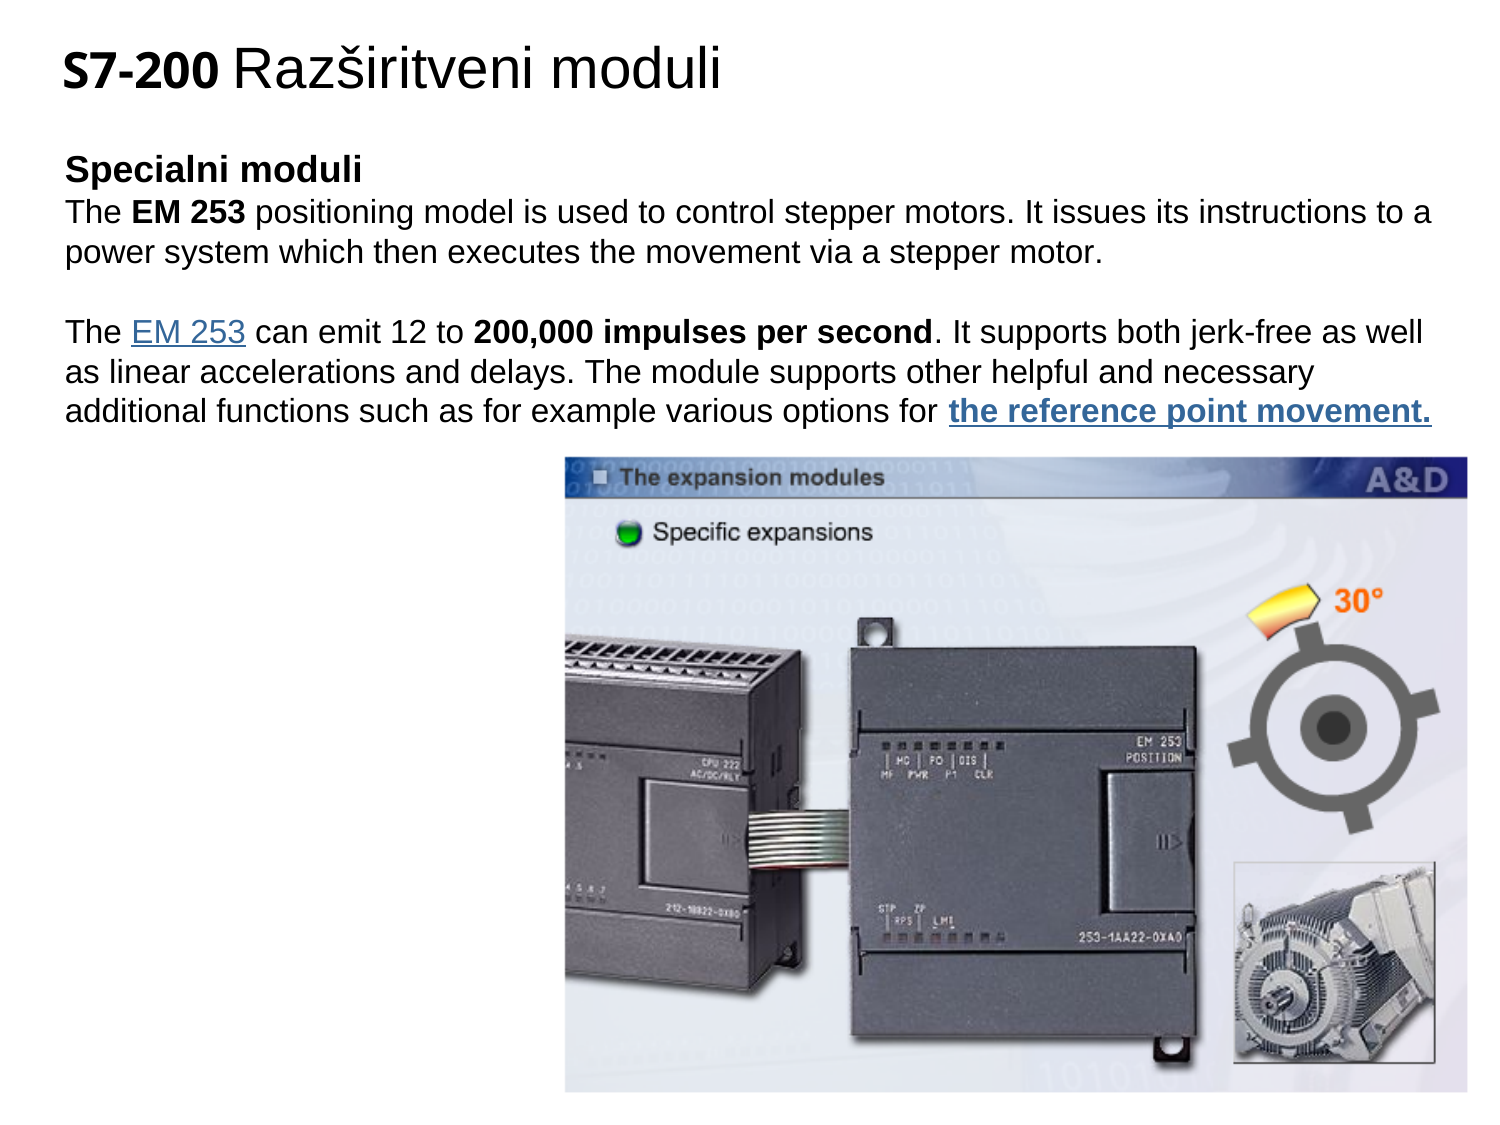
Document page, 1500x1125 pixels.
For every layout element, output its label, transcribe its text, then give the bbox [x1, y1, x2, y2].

picture [562, 454, 1471, 1096]
text_box Specialni moduli The EM 253 positioning model is used to control stepper motors. It issues its instructions to a power system which then executes the movement via a stepper motor. The EM 253 can emit 12 to 200,000 impulses per second. It supports both jerk-free as well as linear accelerations and delays. The module supports other helpful and necessary additional functions such as for example various options for the reference point movement. [50, 137, 1463, 438]
text_box S7-200 Razširitveni moduli [47, 22, 739, 108]
